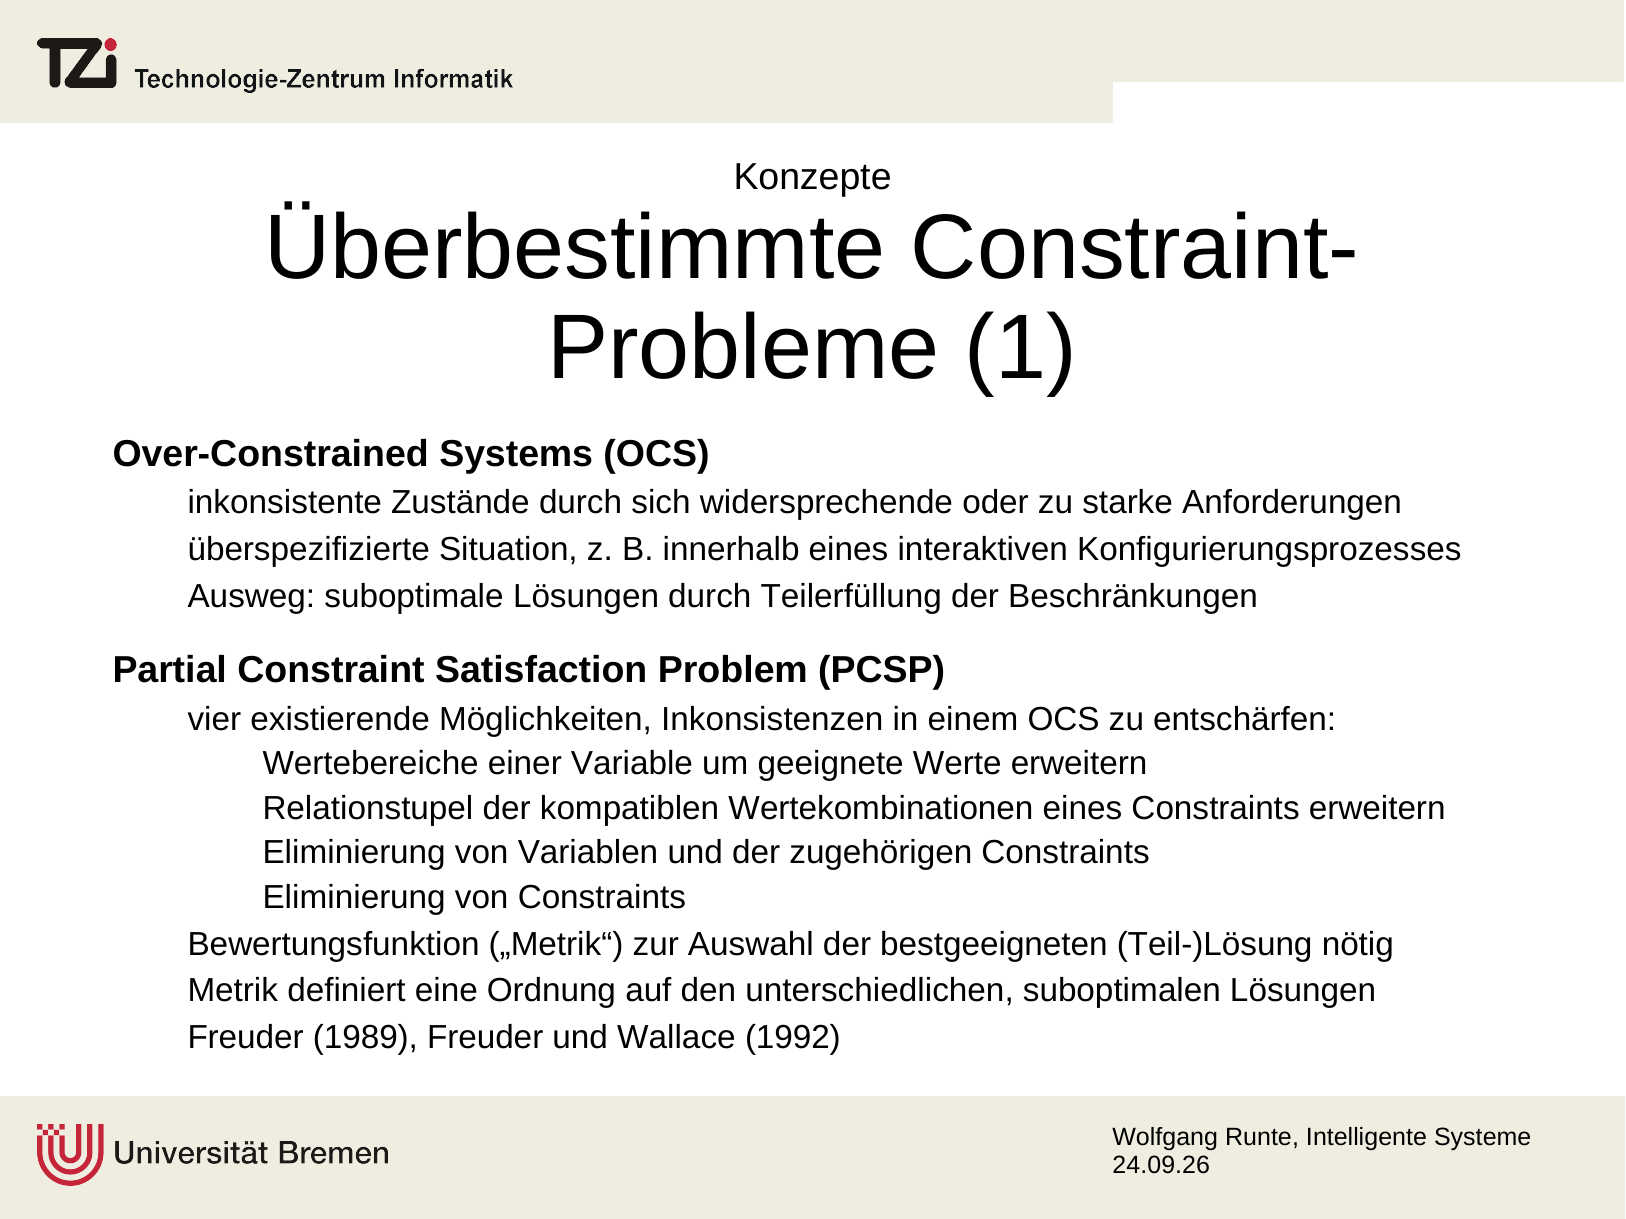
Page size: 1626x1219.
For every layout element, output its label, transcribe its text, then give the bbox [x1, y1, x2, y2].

title Konzepte Überbestimmte Constraint-Probleme (1) [112, 156, 1513, 400]
picture [37, 1124, 388, 1186]
picture [37, 38, 513, 93]
list Over-Constrained Systems (OCS) inkonsistente Zustände durch sich widersprechende oder zu starke Anforderungen überspezifizierte Situation, z. B. innerhalb eines interaktiven Konfigurierungsprozesses Ausweg: suboptimale Lösungen durch Teilerfüllung der Beschränkungen Partial Constraint Satisfaction Problem (PCSP) vier existierende Möglichkeiten, Inkonsistenzen in einem OCS zu entschärfen: Wertebereiche einer Variable um geeignete Werte erweitern Relationstupel der kompatiblen Wertekombinationen eines Constraints erweitern Eliminierung von Variablen und der zugehörigen Constraints Eliminierung von Constraints Bewertungsfunktion („Metrik“) zur Auswahl der bestgeeigneten (Teil-)Lösung nötig Metrik definiert eine Ordnung auf den unterschiedlichen, suboptimalen Lösungen Freuder (1989), Freuder und Wallace (1992) [112, 433, 1513, 1070]
